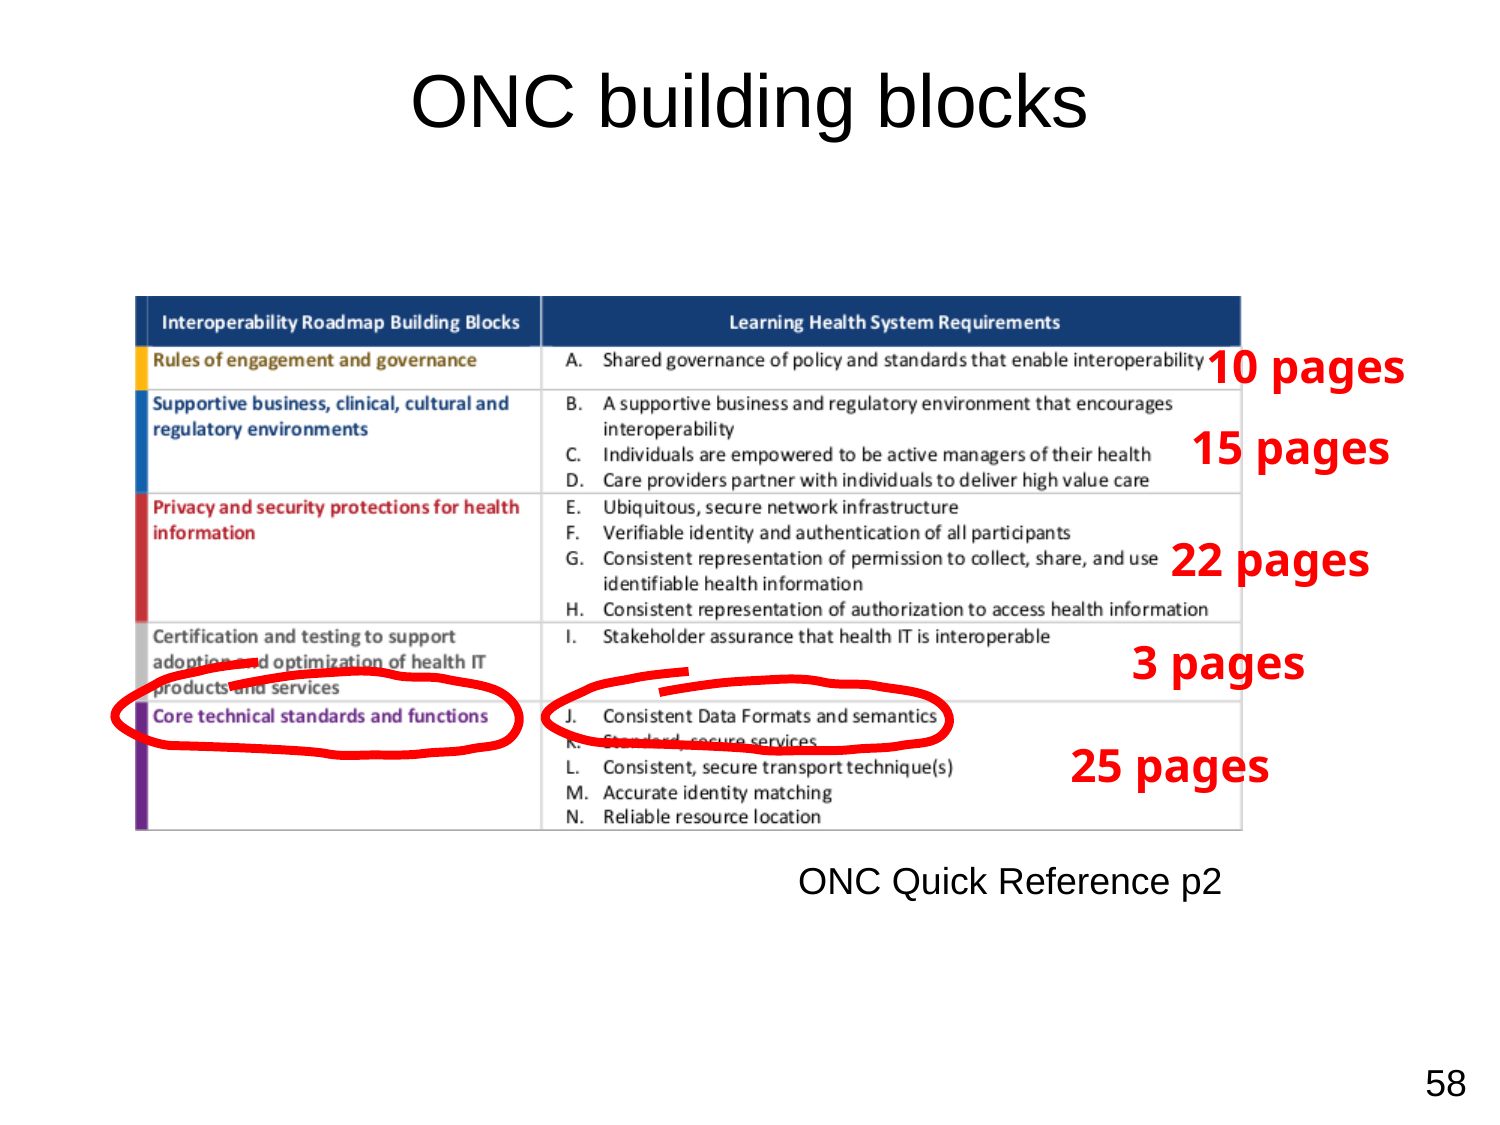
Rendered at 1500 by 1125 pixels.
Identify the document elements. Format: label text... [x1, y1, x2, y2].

text_box 25 pages [1055, 728, 1329, 799]
text_box 22 pages [1155, 522, 1444, 593]
text_box 10 pages [1191, 329, 1447, 400]
title ONC building blocks [75, 3, 1425, 192]
text_box 3 pages [1117, 626, 1355, 697]
picture [135, 296, 1243, 831]
text_box ONC Quick Reference p2 [783, 850, 1238, 910]
text_box 15 pages [1176, 411, 1428, 482]
